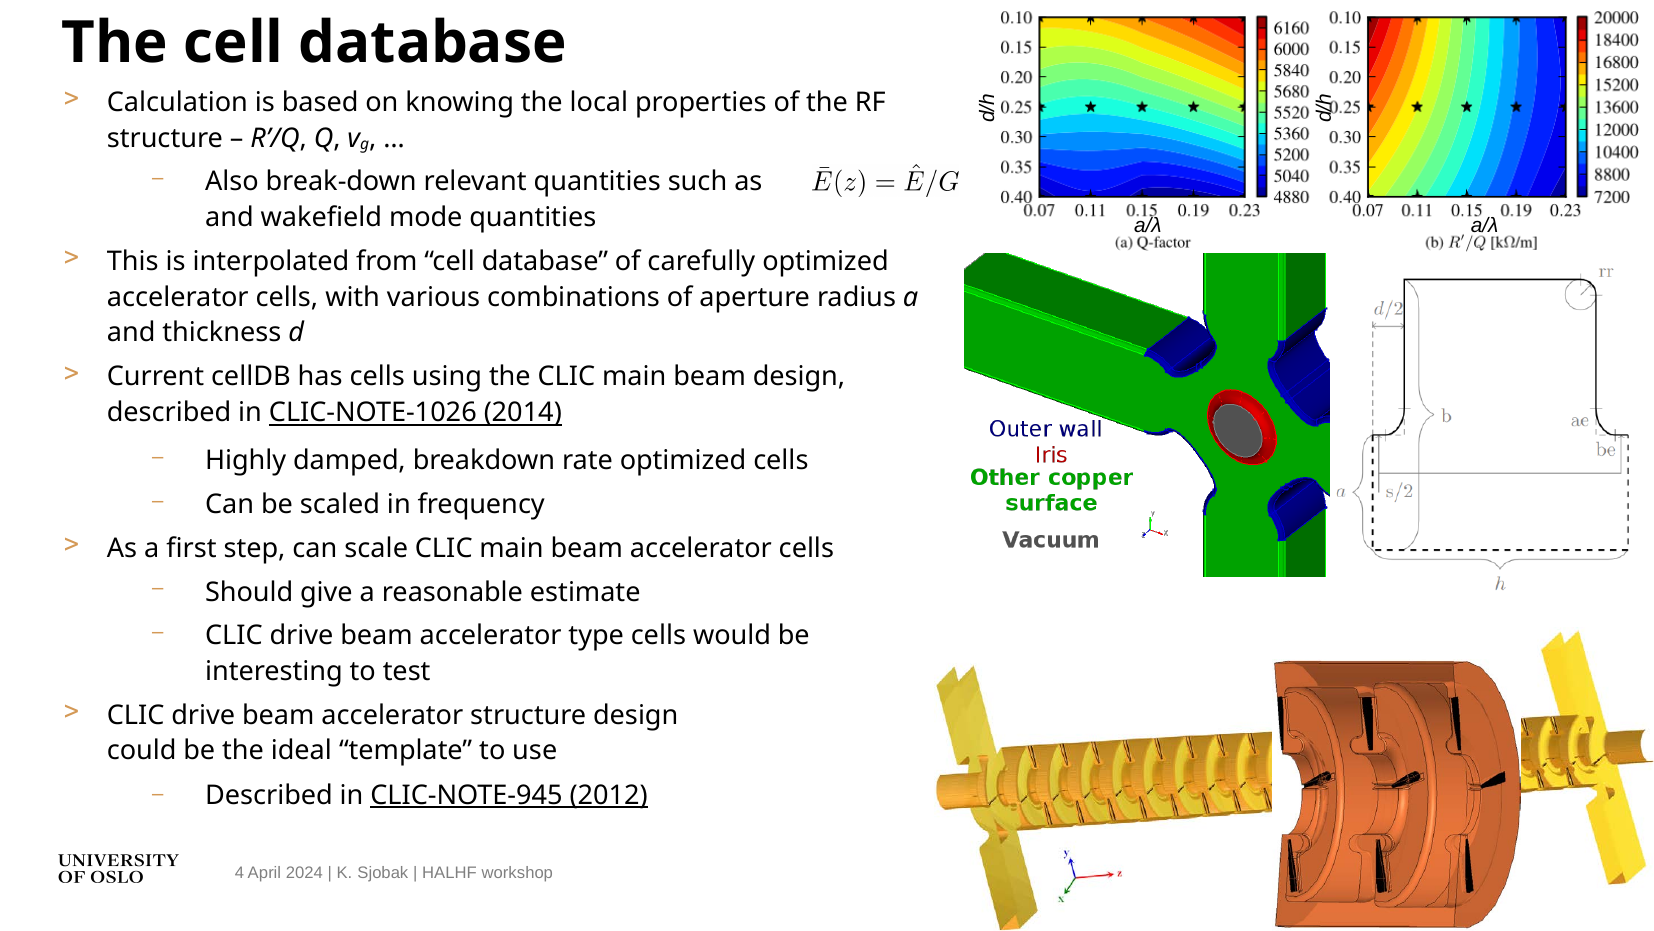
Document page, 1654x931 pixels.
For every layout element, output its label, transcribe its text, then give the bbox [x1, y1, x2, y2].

text_box a/λ [1119, 205, 1177, 245]
text_box The cell database [53, 0, 1576, 109]
picture [964, 0, 1654, 599]
picture [58, 854, 179, 883]
text_box d/h [1304, 79, 1343, 138]
text_box a/λ [1456, 206, 1514, 245]
picture [935, 164, 959, 197]
picture [934, 627, 1654, 931]
text_box d/h [968, 79, 1007, 138]
text_box Calculation is based on knowing the local properties of the RF structure – R’/Q, Q, vg, … Also break-down relevant quantities such as and wakefield mode quantities This is interpolated from “cell database” of carefully optimized accelerator cells, with various combinations of aperture radius a and thickness d Current cellDB has cells using the CLIC main beam design, described in CLIC-NOTE-1026 (2014) Highly damped, breakdown rate optimized cells Can be scaled in frequency As a first step, can scale CLIC main beam accelerator cells Should give a reasonable estimate CLIC drive beam accelerator type cells would be interesting to test CLIC drive beam accelerator structure design could be the ideal “template” to use Described in CLIC-NOTE-945 (2012) [55, 72, 935, 580]
